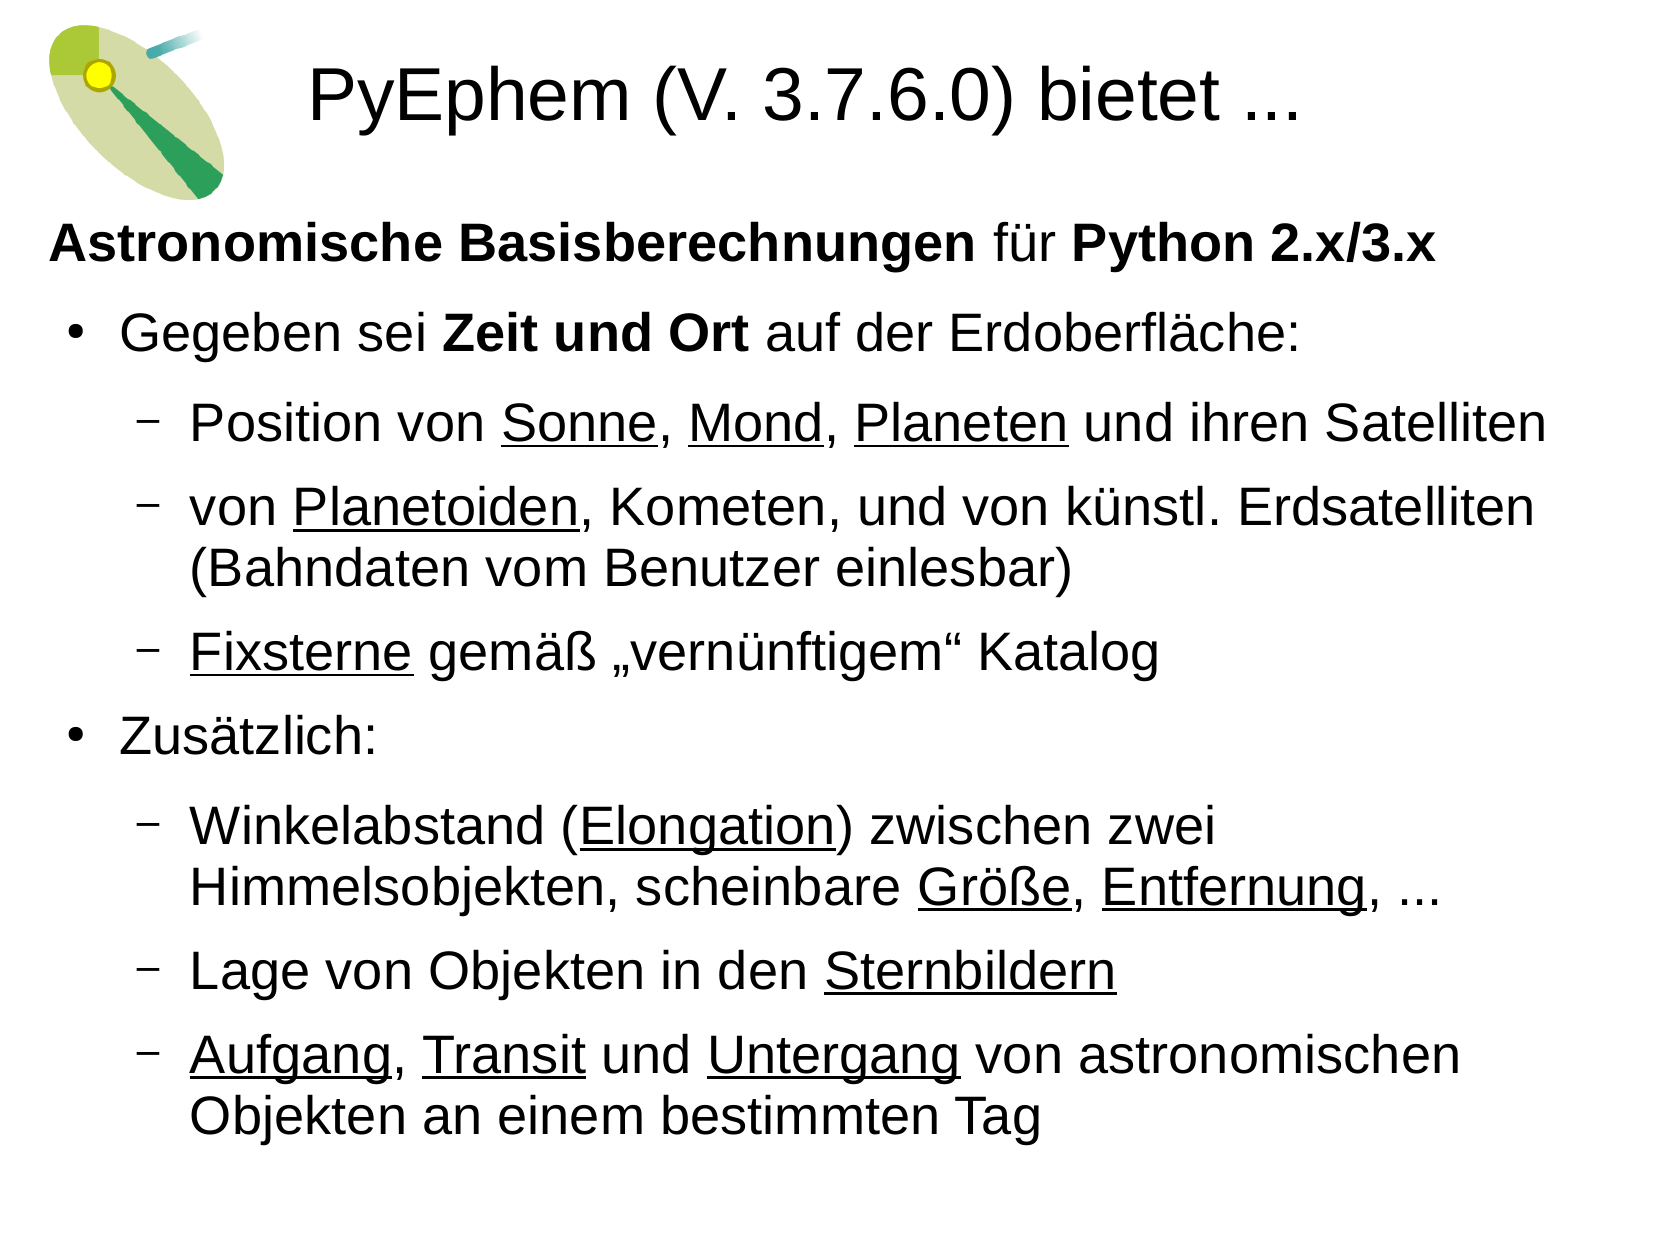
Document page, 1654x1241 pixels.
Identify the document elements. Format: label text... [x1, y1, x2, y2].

title PyEphem (V. 3.7.6.0) bietet ... [307, 23, 1312, 166]
list Astronomische Basisberechnungen für Python 2.x/3.x Gegeben sei Zeit und Ort auf der Erdoberfläche: Position von Sonne, Mond, Planeten und ihren Satelliten von Planetoiden, Kometen, und von künstl. Erdsatelliten (Bahndaten vom Benutzer einlesbar) Fixsterne gemäß „vernünftigem“ Katalog Zusätzlich: Winkelabstand (Elongation) zwischen zwei Himmelsobjekten, scheinbare Größe, Entfernung, ... Lage von Objekten in den Sternbildern Aufgang, Transit und Untergang von astronomischen Objekten an einem bestimmten Tag [48, 212, 1607, 1217]
picture [47, 23, 225, 201]
